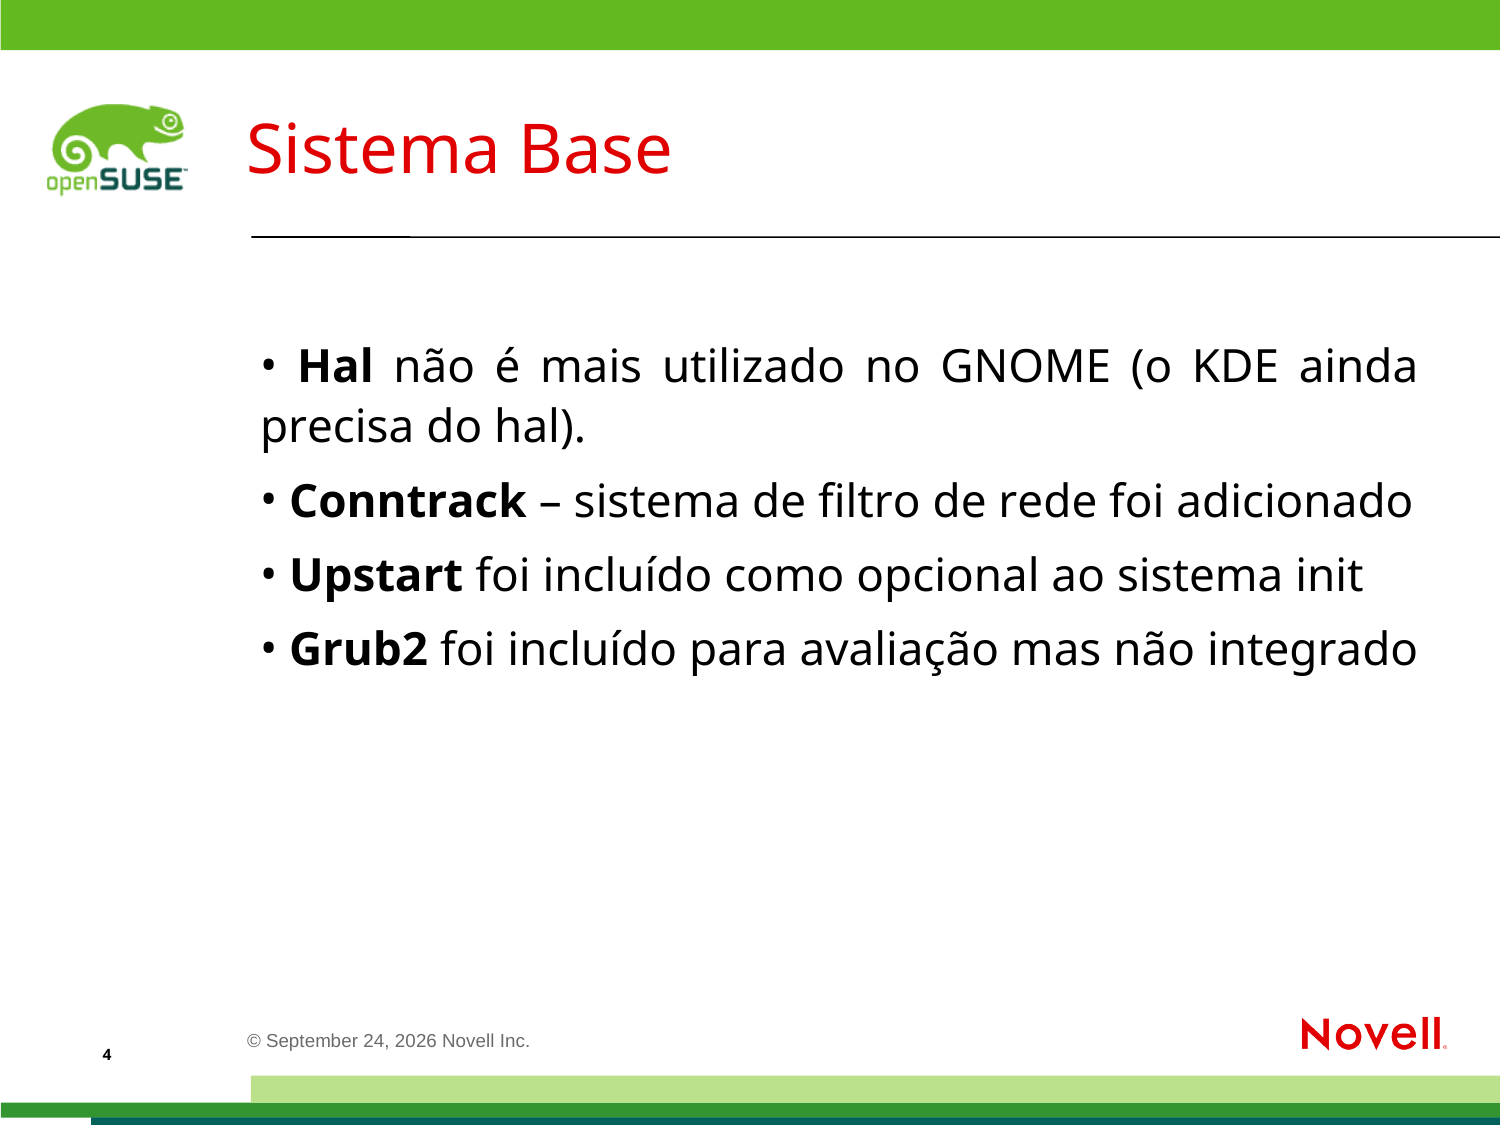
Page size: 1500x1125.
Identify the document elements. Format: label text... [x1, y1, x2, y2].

list Hal não é mais utilizado no GNOME (o KDE ainda precisa do hal). Conntrack – sistema de filtro de rede foi adicionado Upstart foi incluído como opcional ao sistema init Grub2 foi incluído para avaliação mas não integrado [245, 267, 1458, 1026]
title Sistema Base [246, 60, 1409, 239]
picture [1295, 1026, 1453, 1056]
picture [47, 104, 188, 197]
